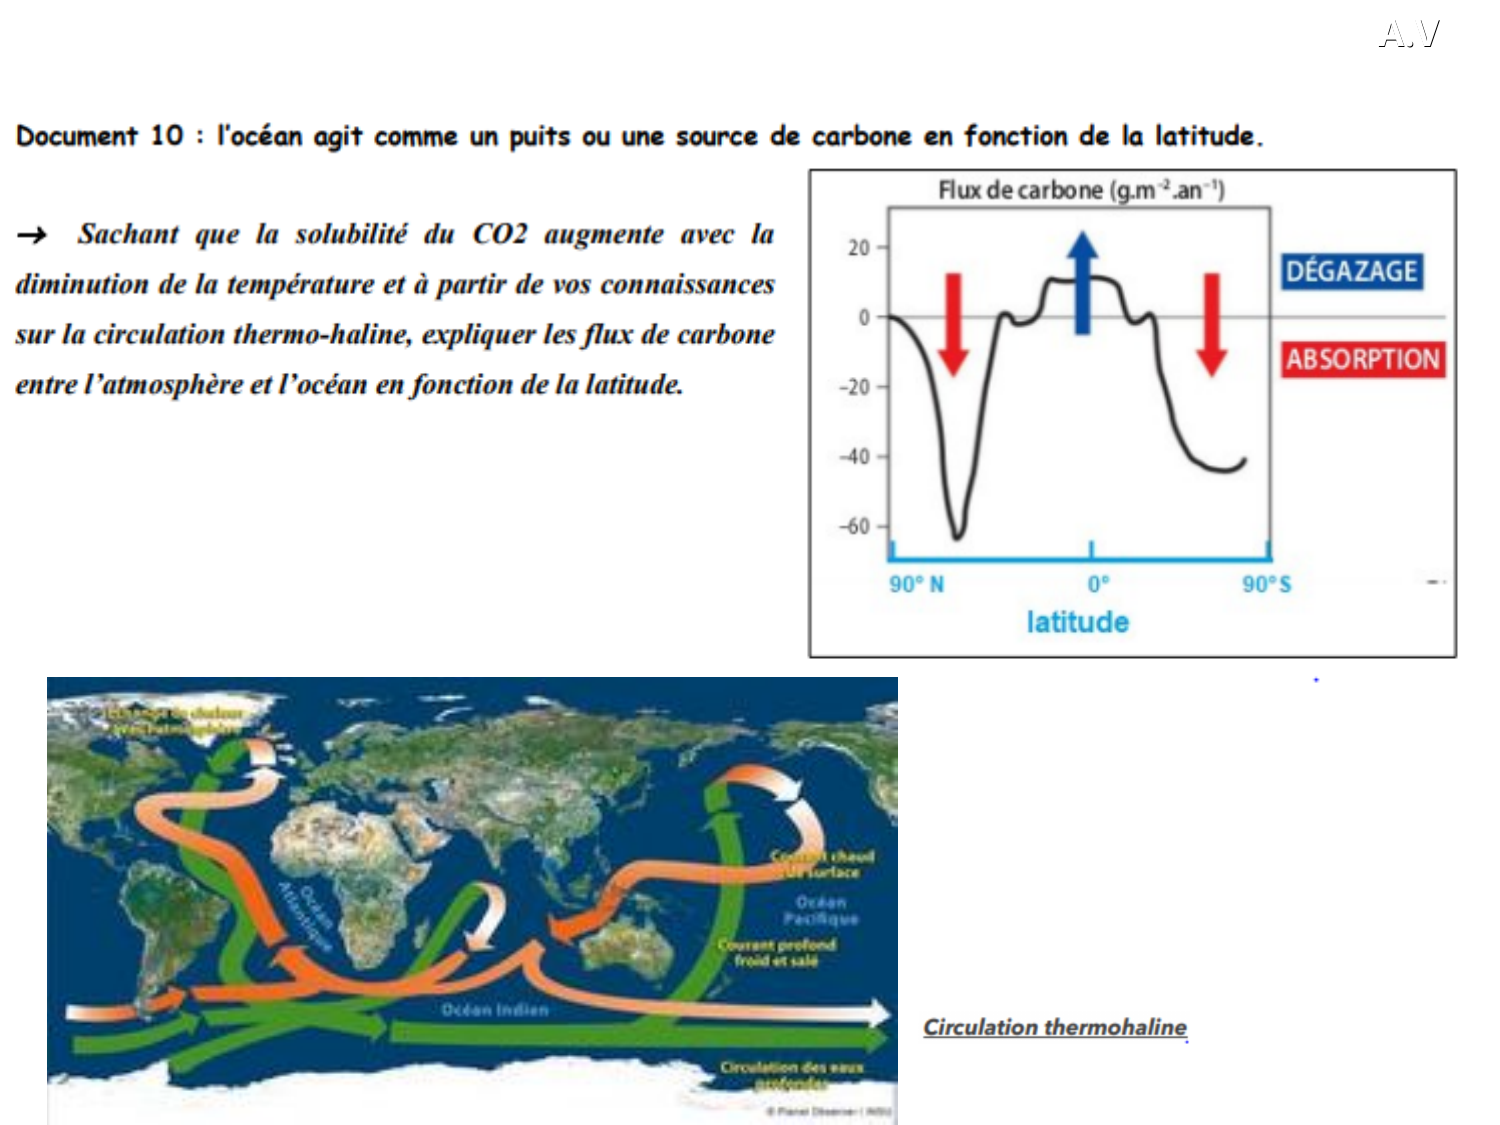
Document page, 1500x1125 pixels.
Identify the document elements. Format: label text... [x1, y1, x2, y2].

picture [918, 1011, 1190, 1044]
text_box A.V [1363, 1, 1488, 63]
picture [0, 106, 1482, 1125]
